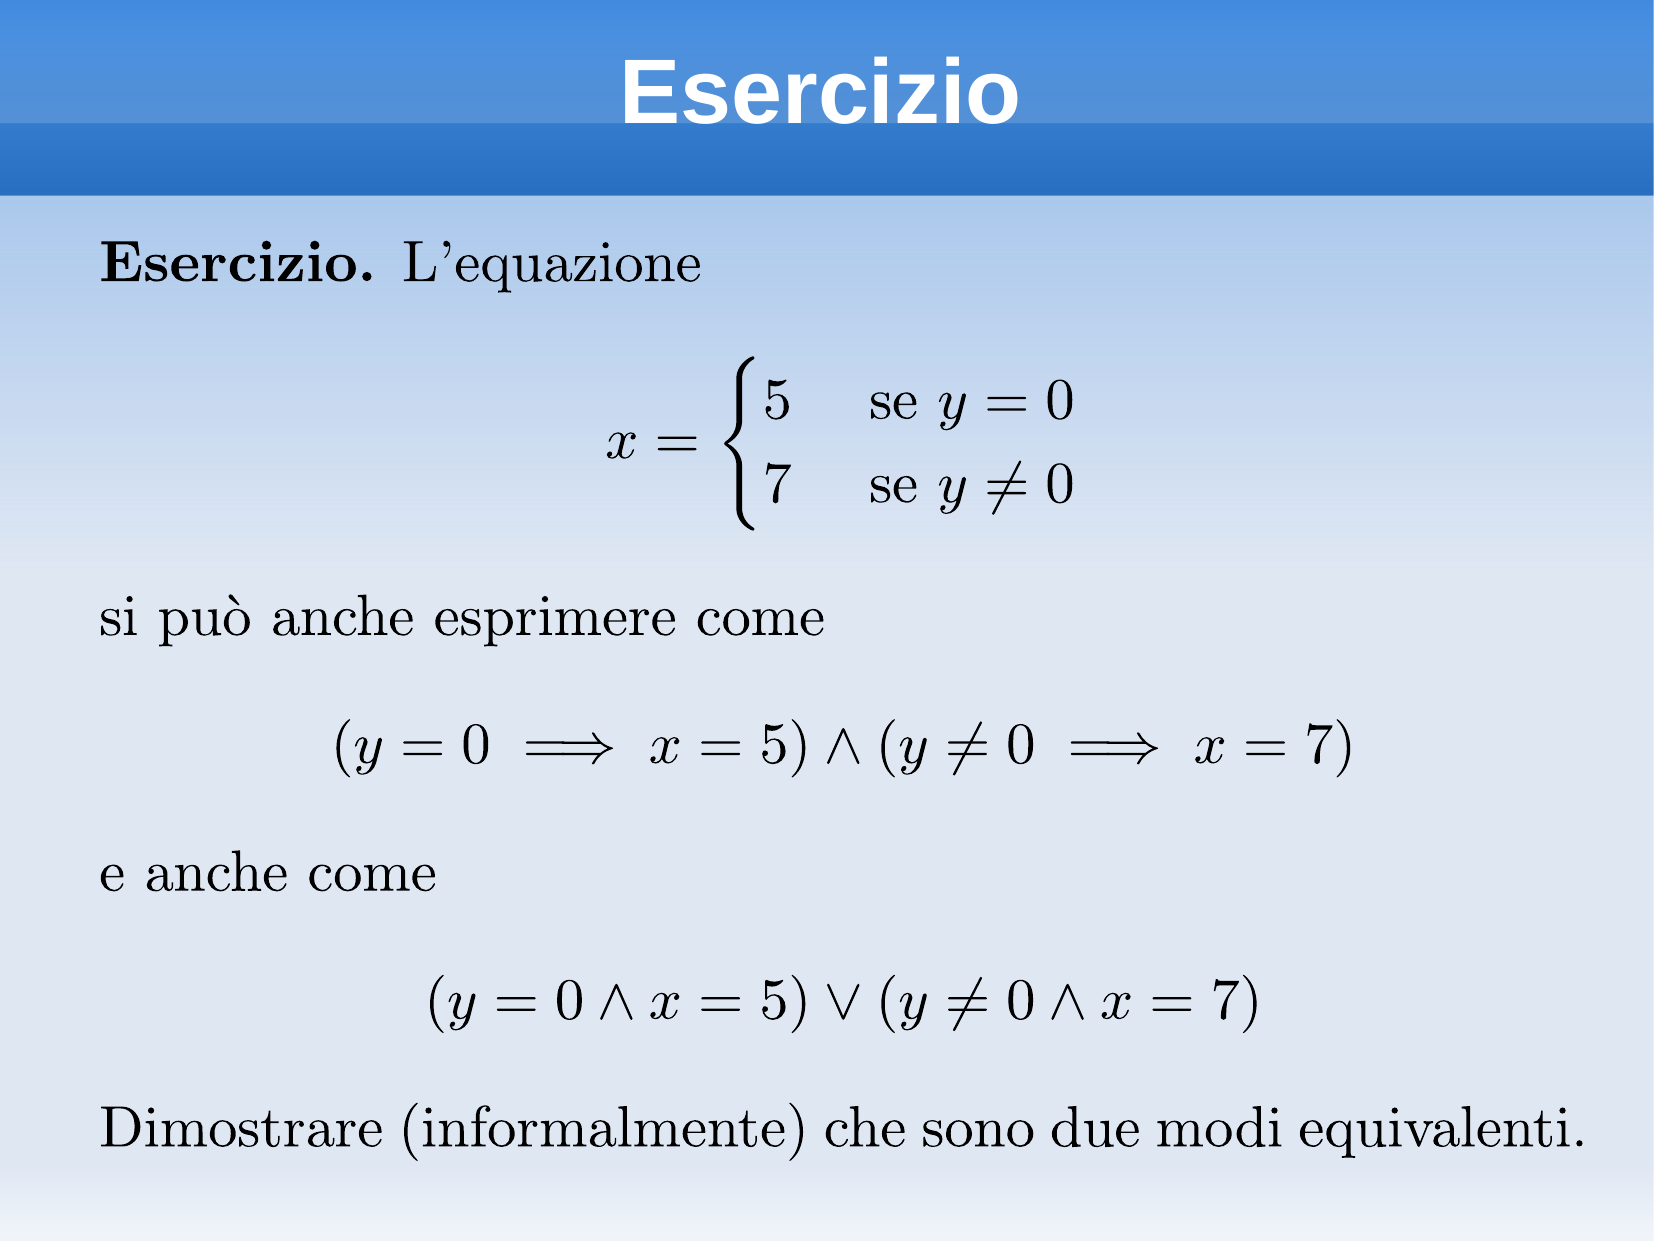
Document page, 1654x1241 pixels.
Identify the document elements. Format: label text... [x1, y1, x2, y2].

text_box [99, 240, 1588, 1162]
picture [0, 0, 1654, 1241]
title Esercizio [76, 0, 1565, 196]
